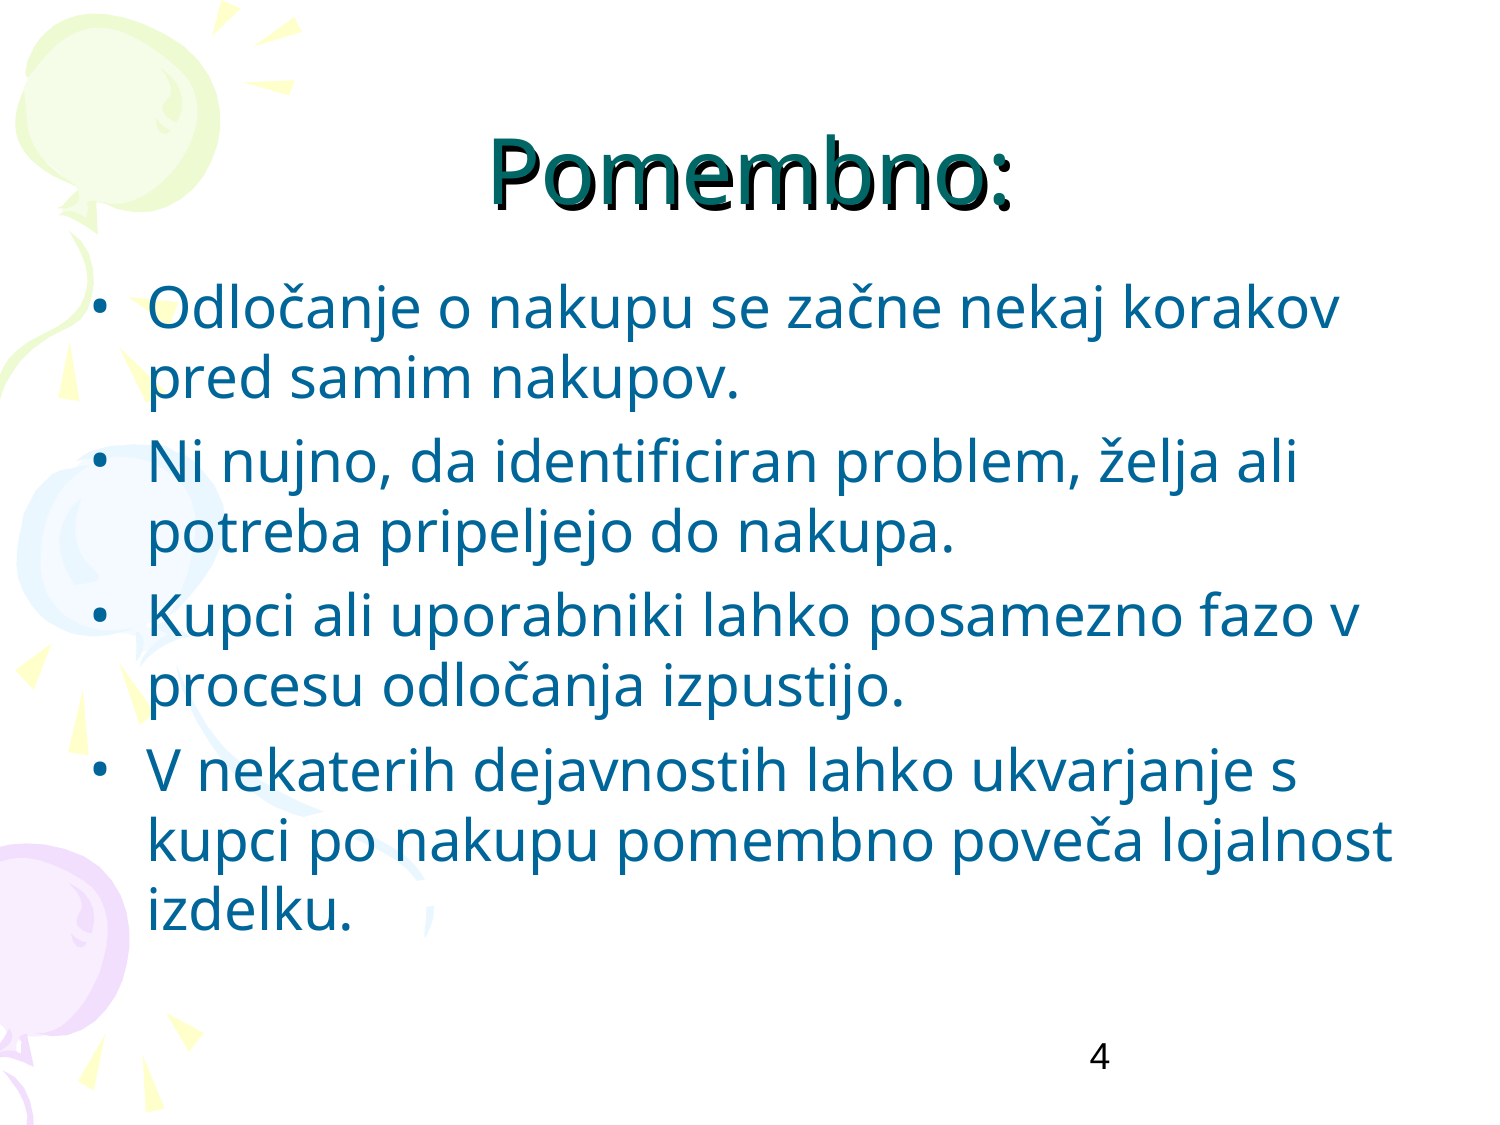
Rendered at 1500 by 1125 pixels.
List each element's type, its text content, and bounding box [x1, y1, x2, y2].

list Odločanje o nakupu se začne nekaj korakov pred samim nakupov. Ni nujno, da identificiran problem, želja ali potreba pripeljejo do nakupa. Kupci ali uporabniki lahko posamezno fazo v procesu odločanja izpustijo. V nekaterih dejavnostih lahko ukvarjanje s kupci po nakupu pomembno poveča lojalnost izdelku. [75, 262, 1426, 994]
title Pomembno: [72, 16, 1426, 233]
